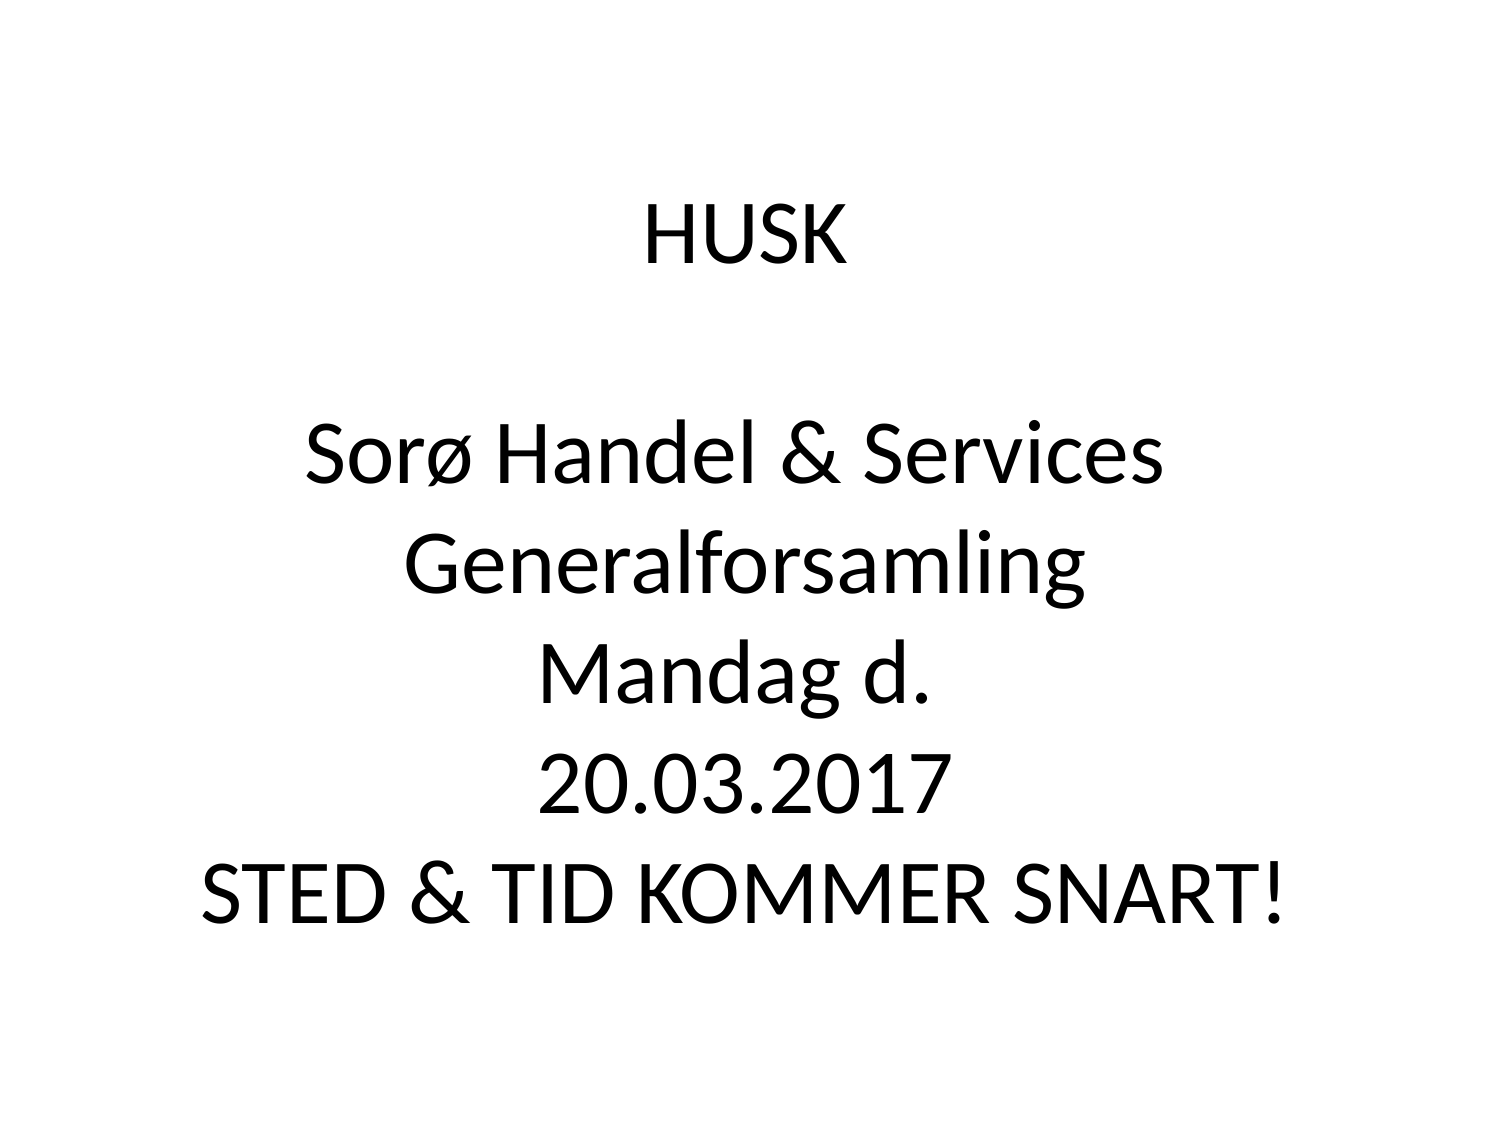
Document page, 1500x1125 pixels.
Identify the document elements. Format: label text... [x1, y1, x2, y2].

title HUSK Sorø Handel & Services Generalforsamling Mandag d. 20.03.2017 STED & TID KOMMER SNART! [0, 54, 1496, 976]
